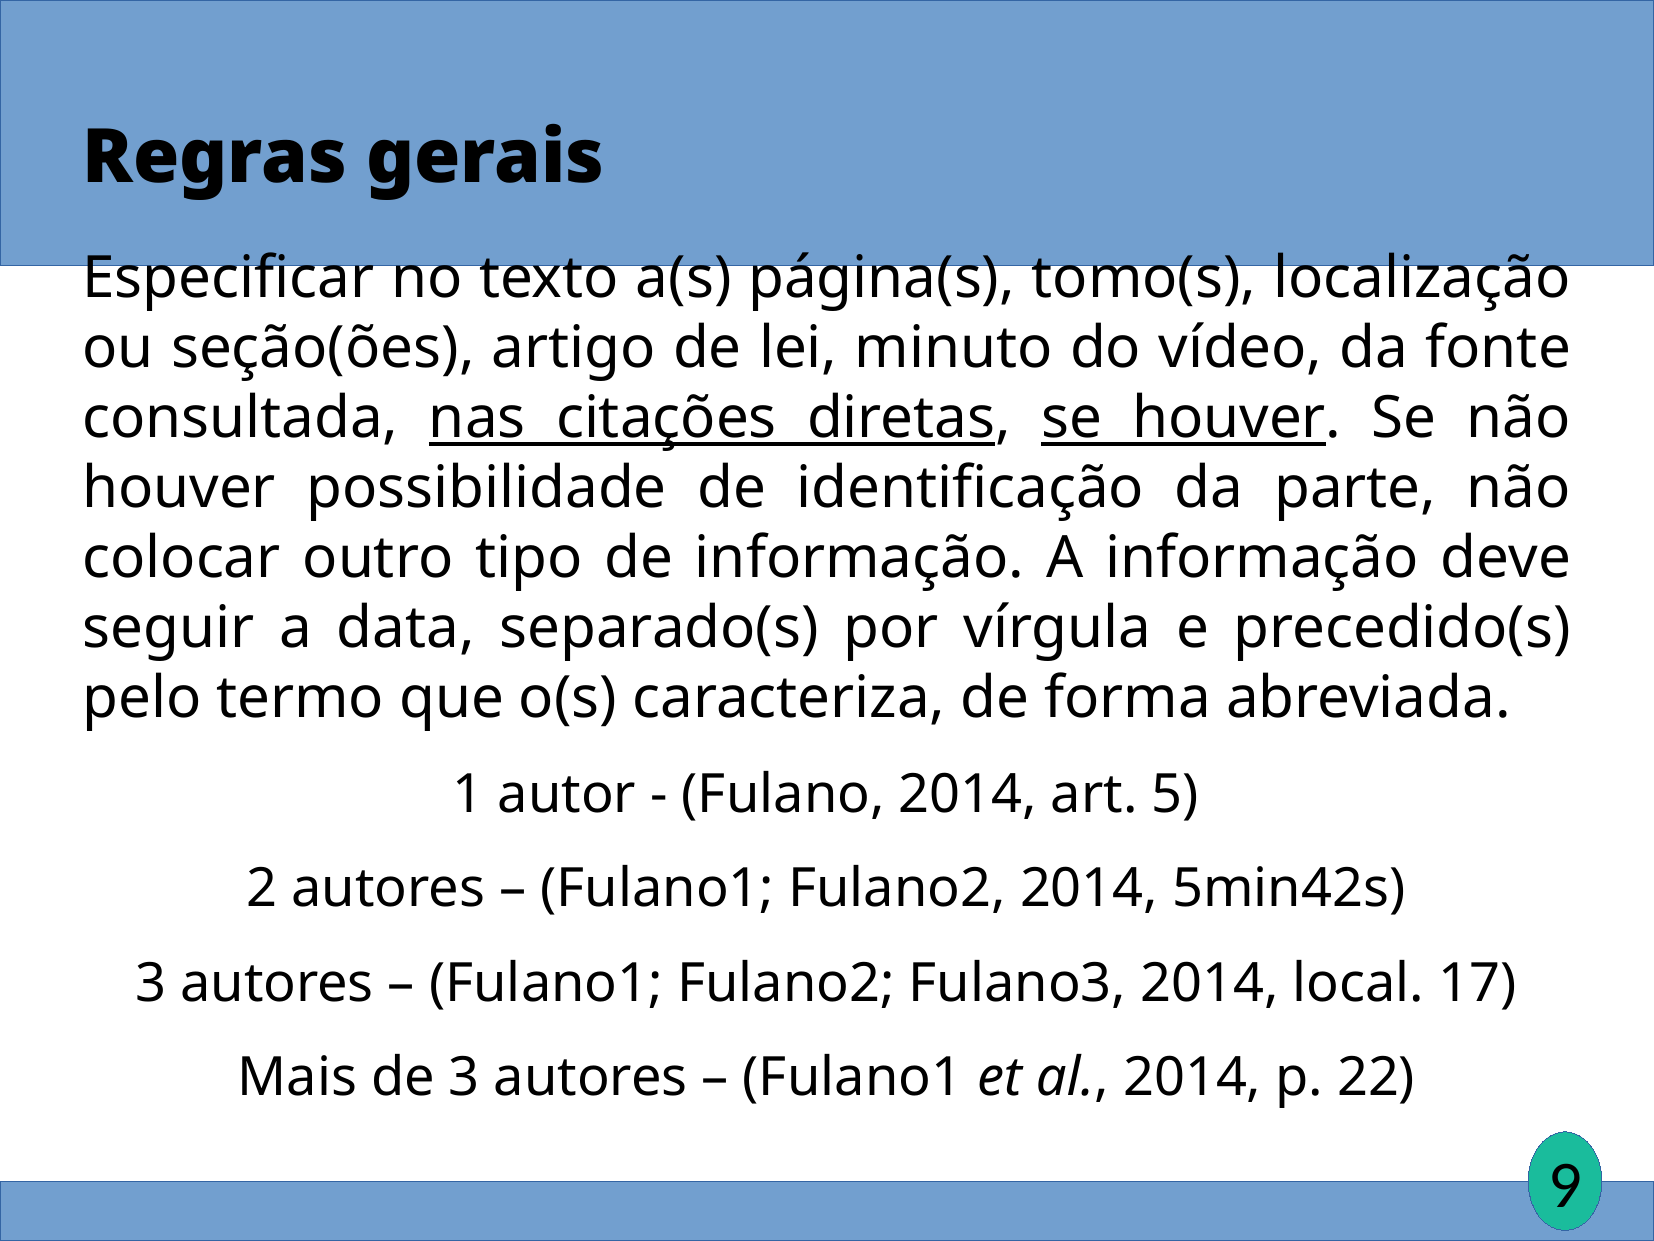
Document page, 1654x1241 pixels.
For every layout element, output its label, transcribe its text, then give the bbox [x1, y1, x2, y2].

title Regras gerais [82, 56, 1571, 250]
subtitle Especificar no texto a(s) página(s), tomo(s), localização ou seção(ões), artigo de lei, minuto do vídeo, da fonte consultada, nas citações diretas, se houver. Se não houver possibilidade de identificação da parte, não colocar outro tipo de informação. A informação deve seguir a data, separado(s) por vírgula e precedido(s) pelo termo que o(s) caracteriza, de forma abreviada. 1 autor - (Fulano, 2014, art. 5) 2 autores – (Fulano1; Fulano2, 2014, 5min42s) 3 autores – (Fulano1; Fulano2; Fulano3, 2014, local. 17) Mais de 3 autores – (Fulano1 et al., 2014, p. 22) [82, 259, 1571, 1086]
